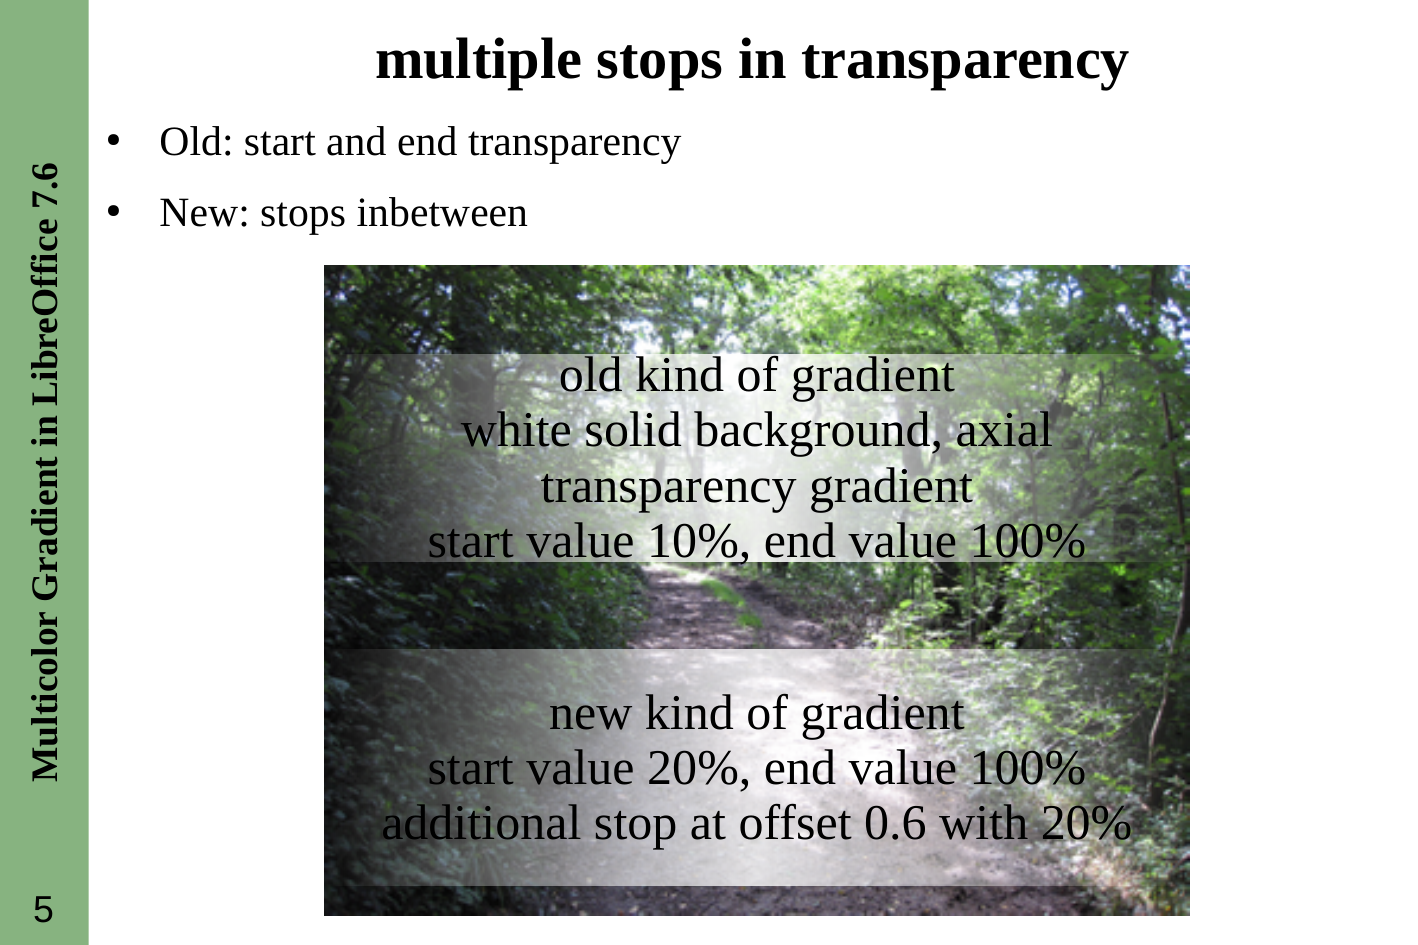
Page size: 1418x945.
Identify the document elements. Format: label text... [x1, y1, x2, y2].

text_box new kind of gradient start value 20%, end value 100% additional stop at offset 0.6 with 20% [324, 649, 1190, 886]
title multiple stops in transparency [88, 0, 1418, 119]
picture [324, 265, 1190, 354]
picture [324, 562, 1190, 649]
picture [324, 886, 1190, 916]
list Old: start and end transparency New: stops inbetween [88, 118, 768, 266]
text_box old kind of gradient white solid background, axial transparency gradient start value 10%, end value 100% [324, 354, 1190, 562]
